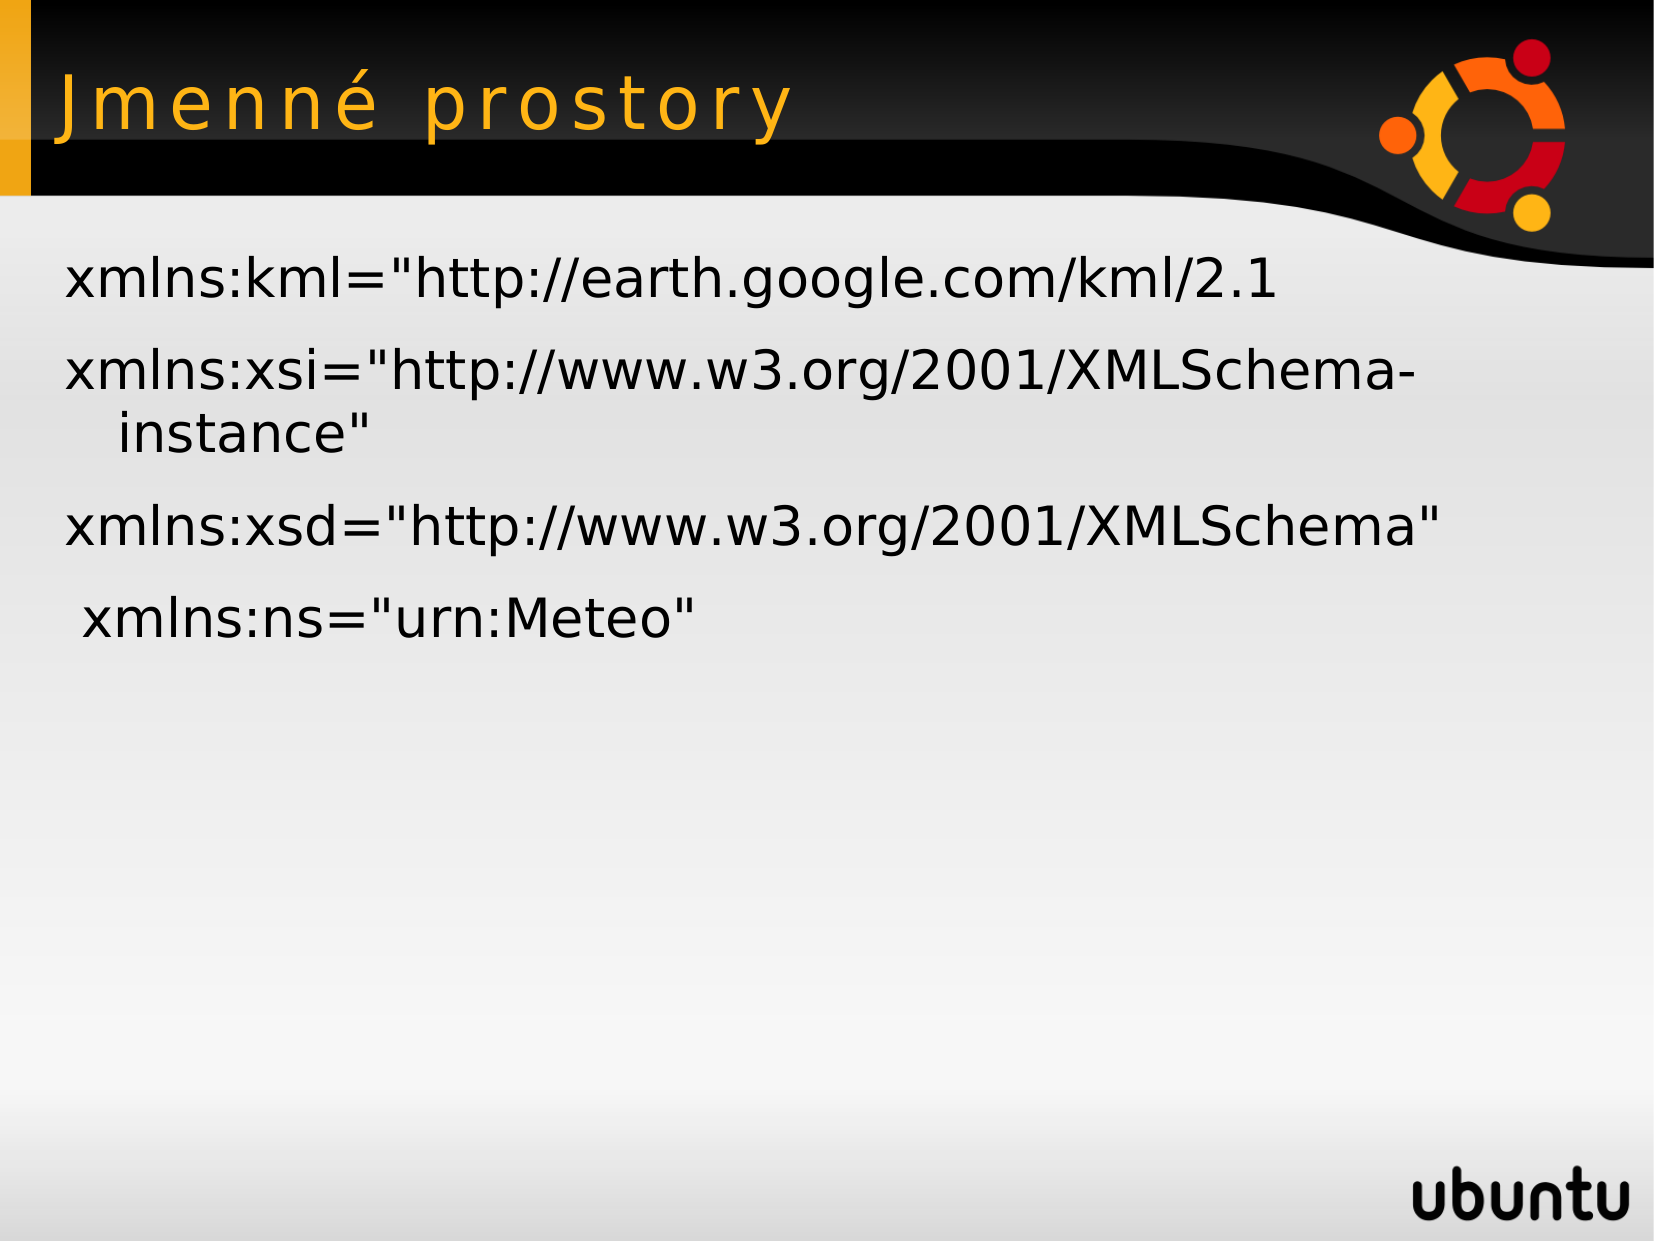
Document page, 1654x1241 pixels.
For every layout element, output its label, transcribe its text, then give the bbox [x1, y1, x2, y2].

list xmlns:kml="http://earth.google.com/kml/2.1 xmlns:xsi="http://www.w3.org/2001/XMLSchema-instance" xmlns:xsd="http://www.w3.org/2001/XMLSchema" xmlns:ns="urn:Meteo" [46, 247, 1535, 1066]
title Jmenné prostory [59, 29, 1270, 178]
picture [0, 0, 1654, 1241]
